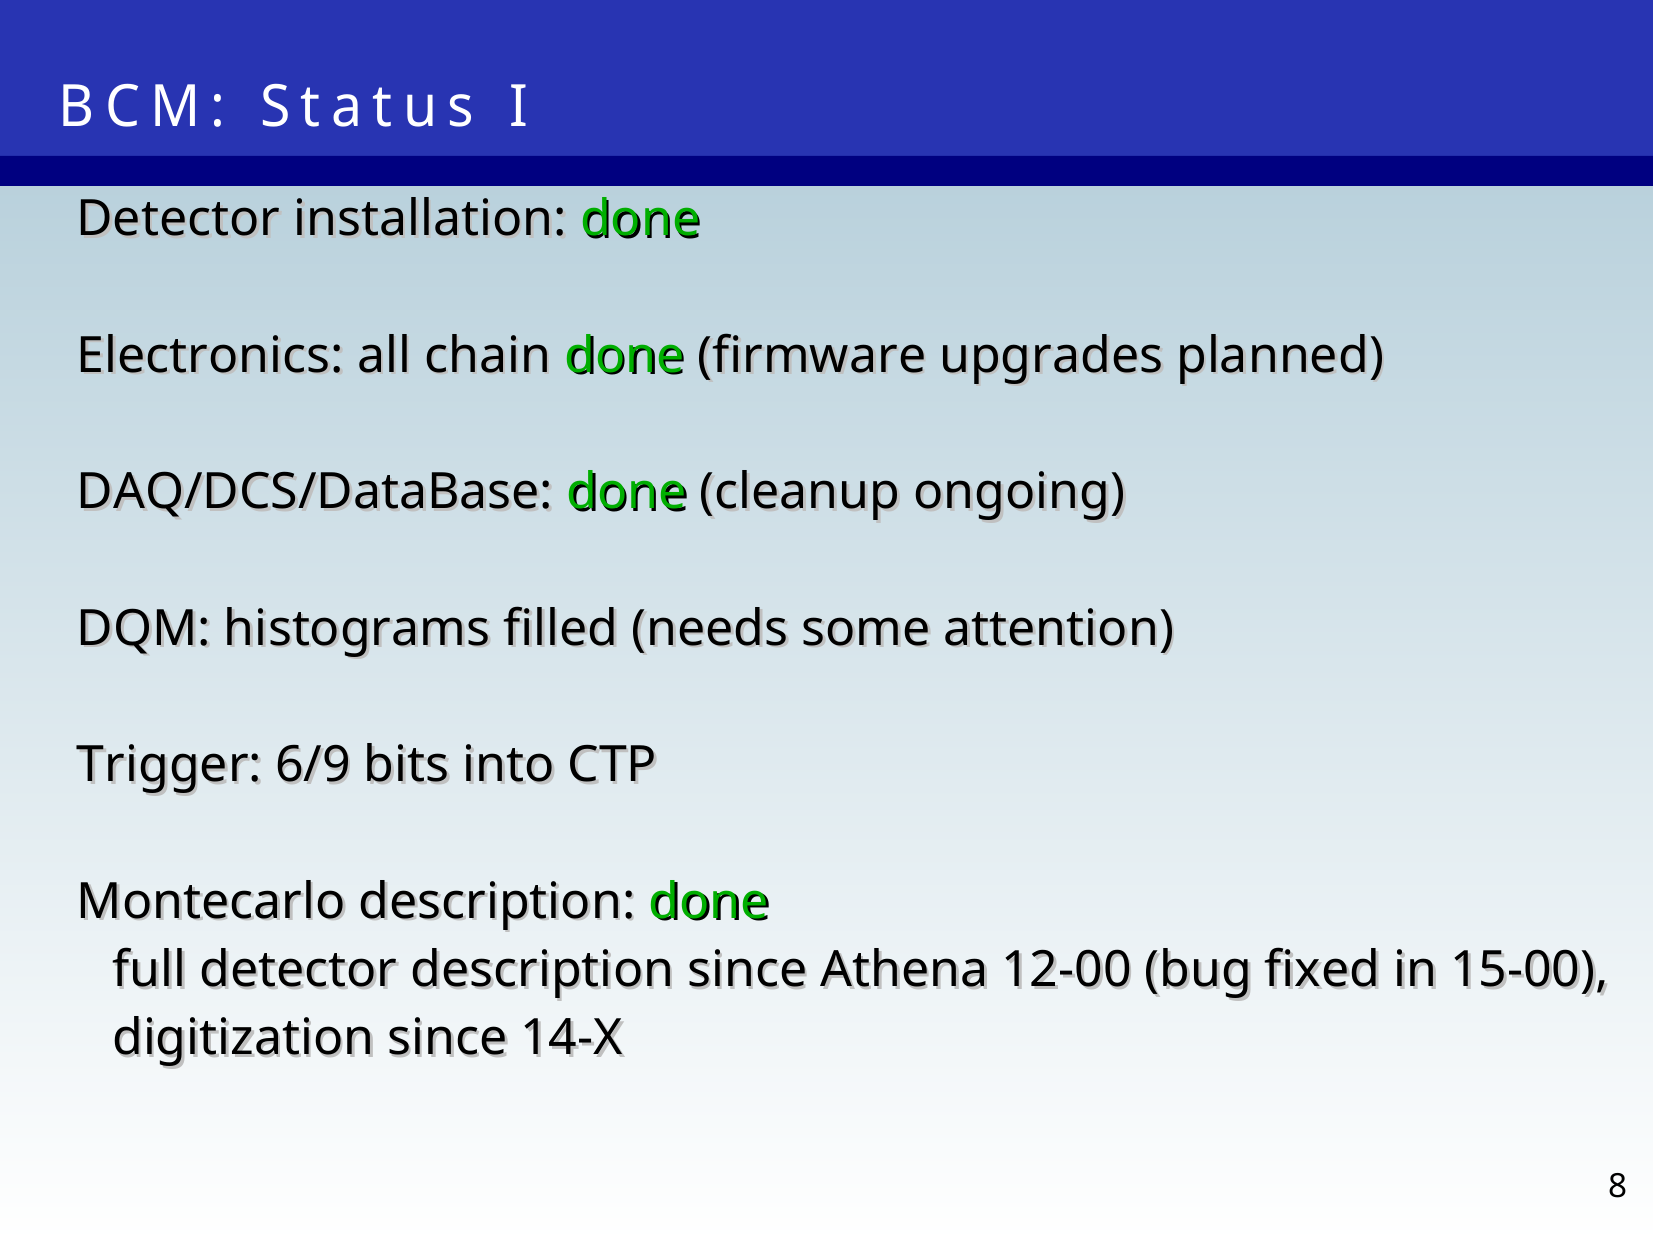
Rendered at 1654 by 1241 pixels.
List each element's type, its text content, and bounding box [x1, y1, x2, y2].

text_box Detector installation: done Electronics: all chain done (firmware upgrades planned) DAQ/DCS/DataBase: done (cleanup ongoing) DQM: histograms filled (needs some attention) Trigger: 6/9 bits into CTP Montecarlo description: done full detector description since Athena 12-00 (bug fixed in 15-00), digitization since 14-X [41, 181, 1625, 1141]
title BCM: Status I [58, 29, 1613, 178]
